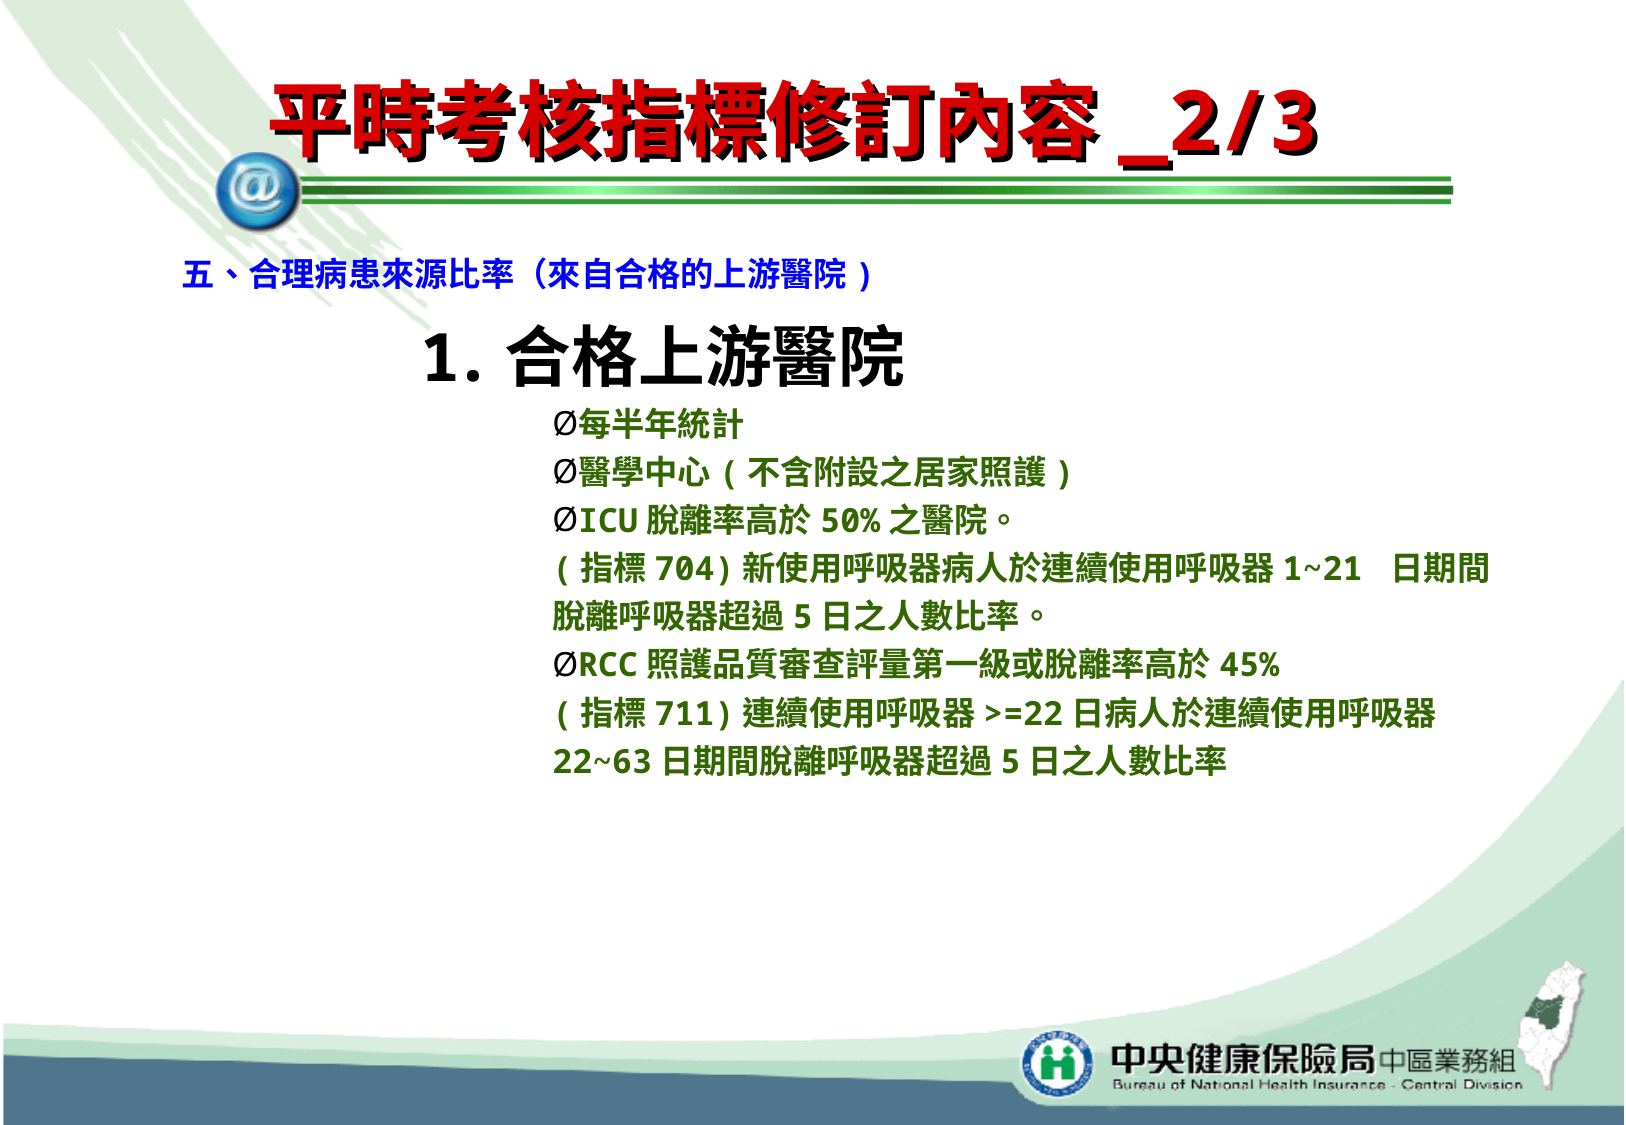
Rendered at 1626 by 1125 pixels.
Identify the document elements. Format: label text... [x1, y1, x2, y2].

title 平時考核指標修訂內容_2/3 [93, 23, 1493, 211]
list 五、合理病患來源比率（來自合格的上游醫院) 合格上游醫院 每半年統計 醫學中心(不含附設之居家照護) ICU脫離率高於50%之醫院。 (指標704)新使用呼吸器病人於連續使用呼吸器1~21 日期間 脫離呼吸器超過5日之人數比率。 RCC照護品質審查評量第一級或脫離率高於45% (指標711)連續使用呼吸器>=22日病人於連續使用呼吸器 22~63日期間脫離呼吸器超過5日之人數比率 [85, 246, 1598, 985]
